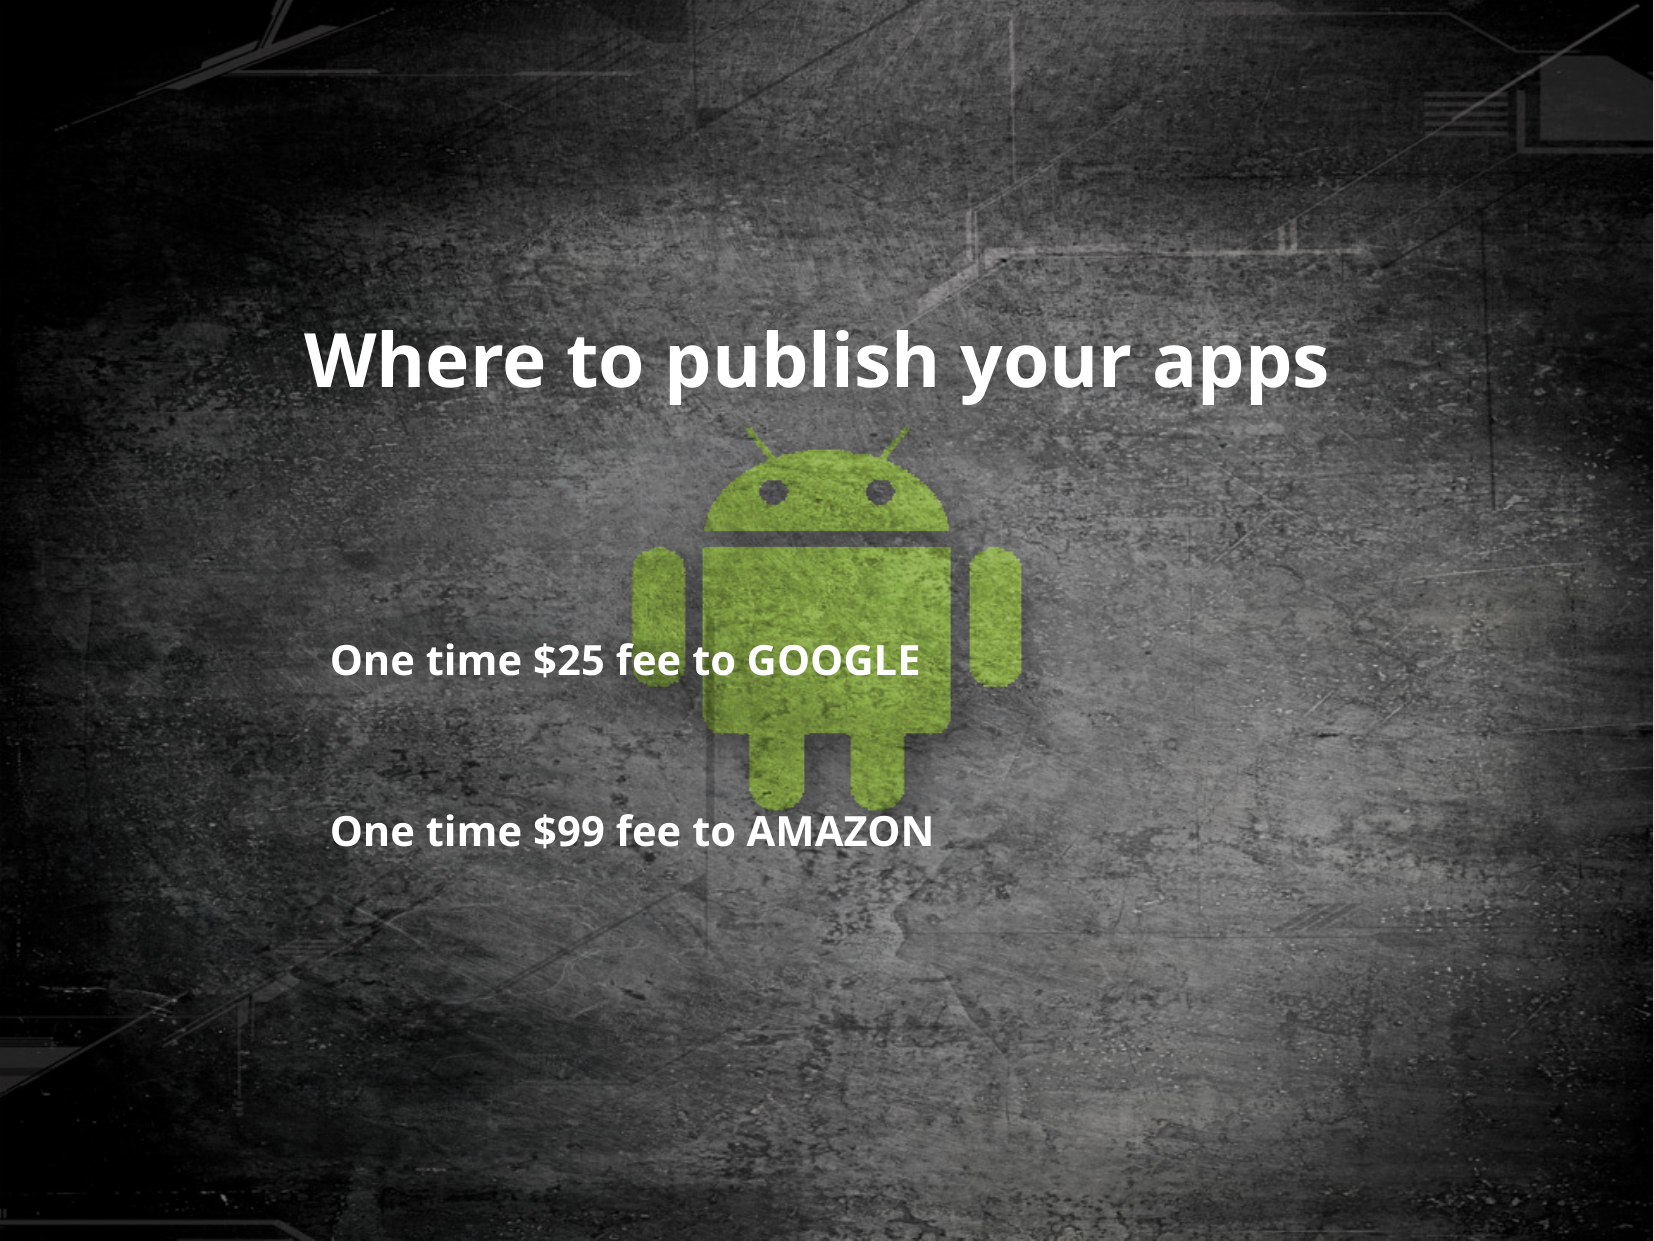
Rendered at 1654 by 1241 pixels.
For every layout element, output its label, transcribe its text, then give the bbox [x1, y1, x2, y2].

text_box One time $25 fee to GOOGLE One time $99 fee to AMAZON [315, 623, 1381, 872]
text_box Where to publish your apps [255, 300, 1381, 420]
picture [0, 0, 1654, 1241]
